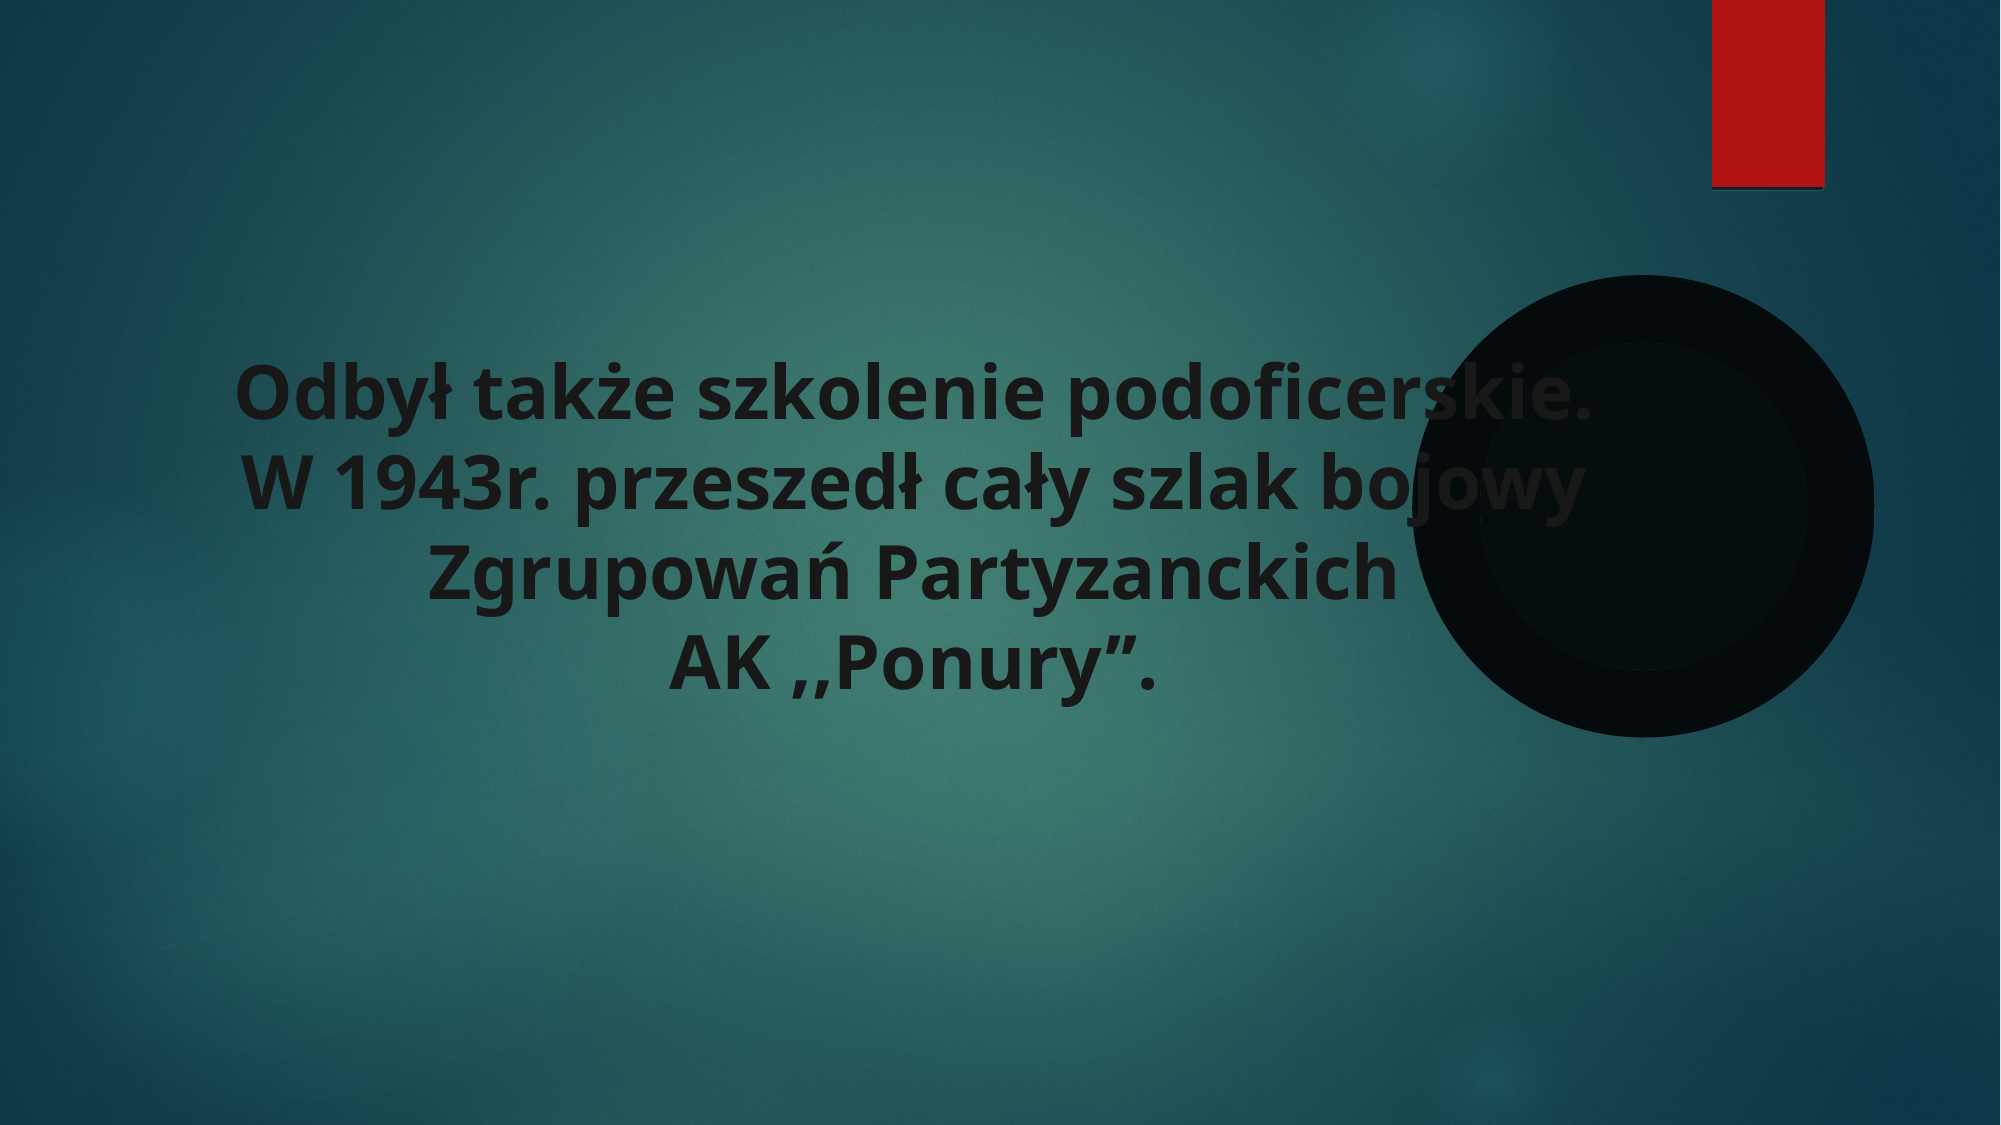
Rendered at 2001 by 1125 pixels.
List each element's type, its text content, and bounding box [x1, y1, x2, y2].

list Odbył także szkolenie podoficerskie. W 1943r. przeszedł cały szlak bojowy Zgrupowań Partyzanckich AK ,,Ponury’’. [181, 336, 1649, 1026]
